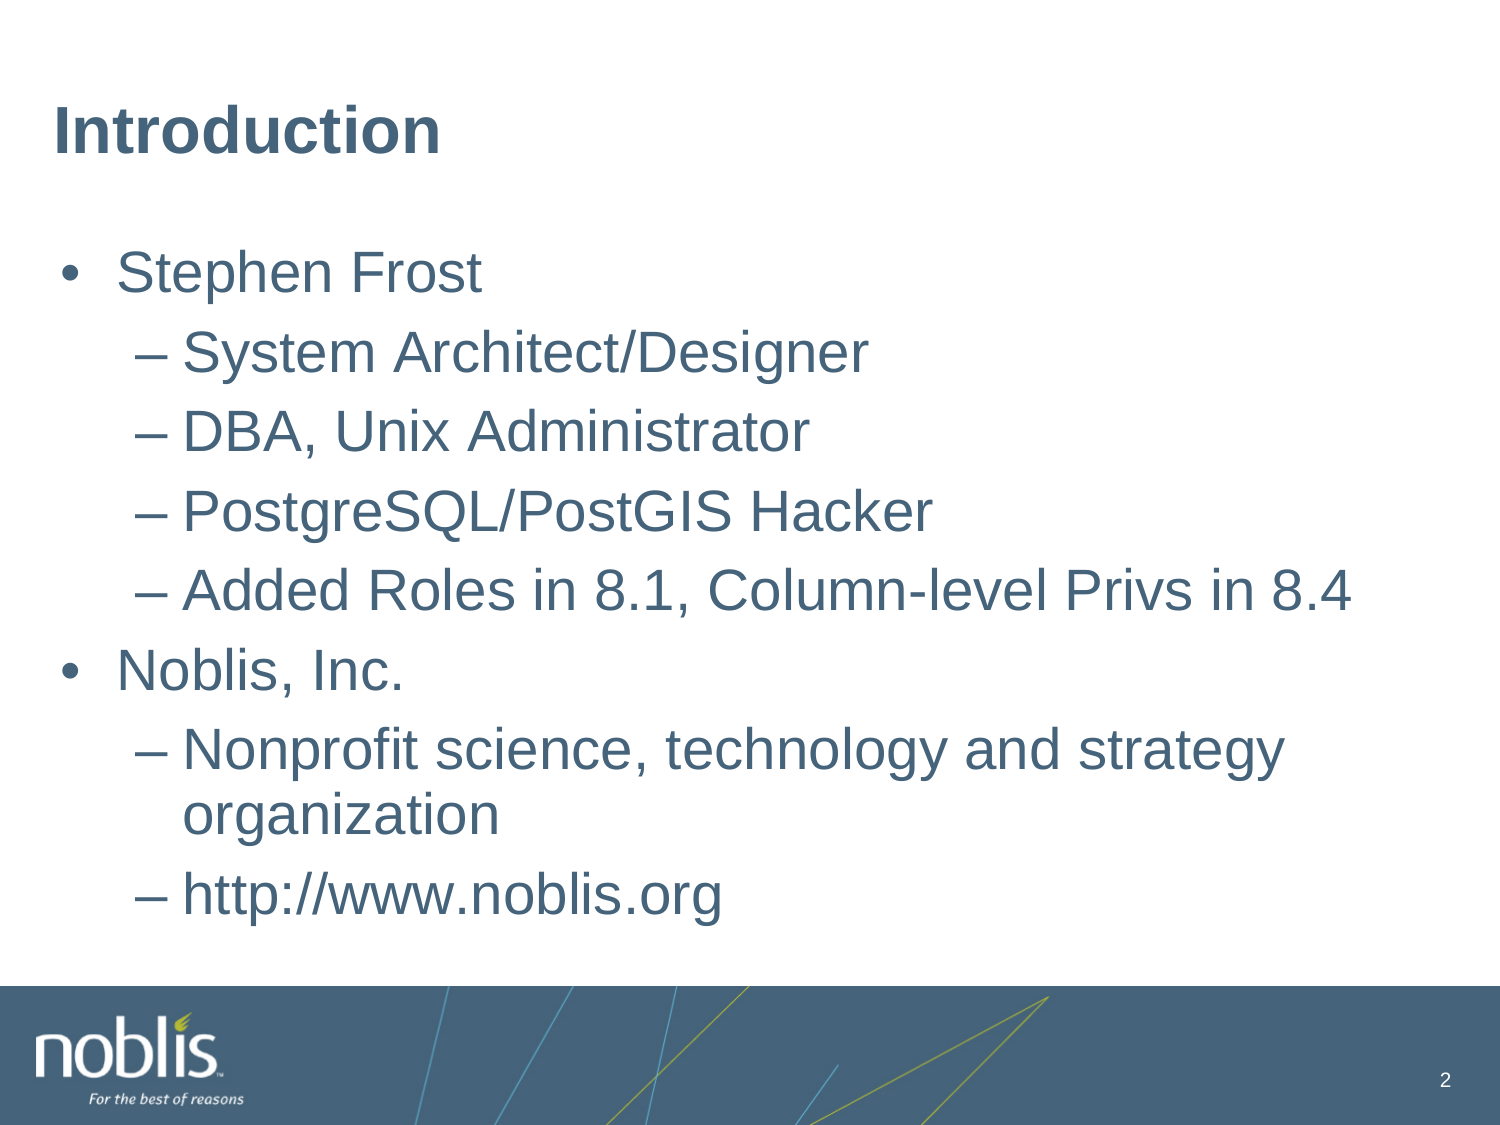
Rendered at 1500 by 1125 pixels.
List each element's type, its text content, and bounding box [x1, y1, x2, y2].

title Introduction [53, 38, 1438, 226]
list Stephen Frost System Architect/Designer DBA, Unix Administrator PostgreSQL/PostGIS Hacker Added Roles in 8.1, Column-level Privs in 8.4 Noblis, Inc. Nonprofit science, technology and strategy organization http://www.noblis.org [60, 239, 1437, 958]
picture [0, 986, 1500, 1125]
